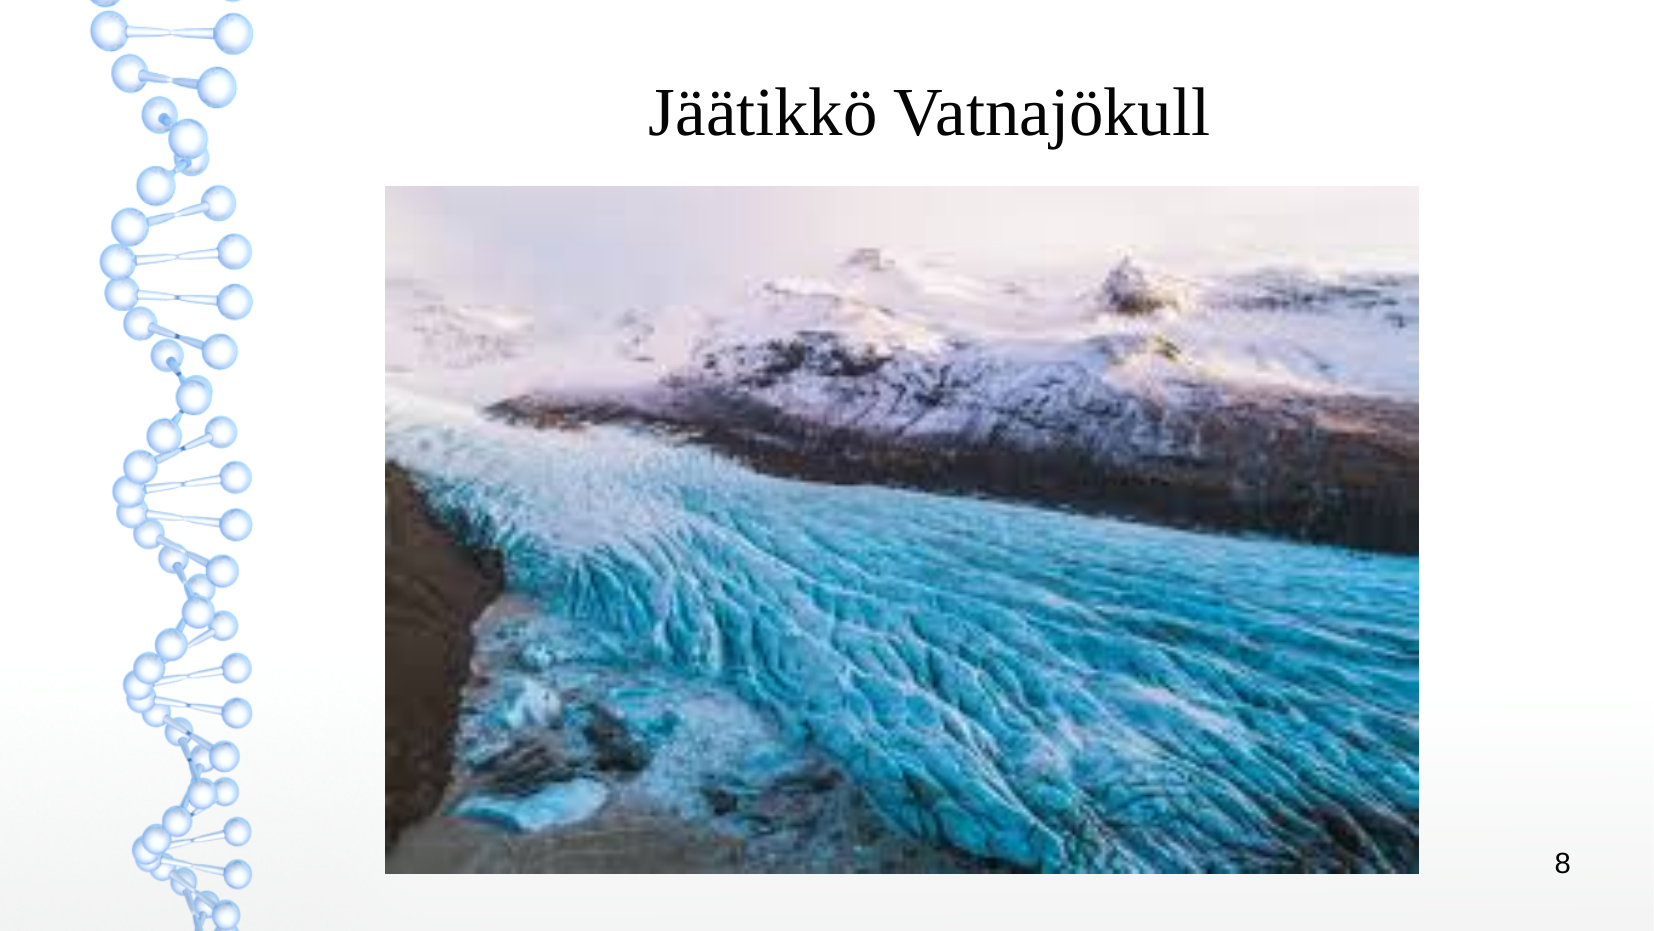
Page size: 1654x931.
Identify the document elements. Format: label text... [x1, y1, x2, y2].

title Jäätikkö Vatnajökull [265, 35, 1595, 189]
picture [0, 0, 1654, 931]
